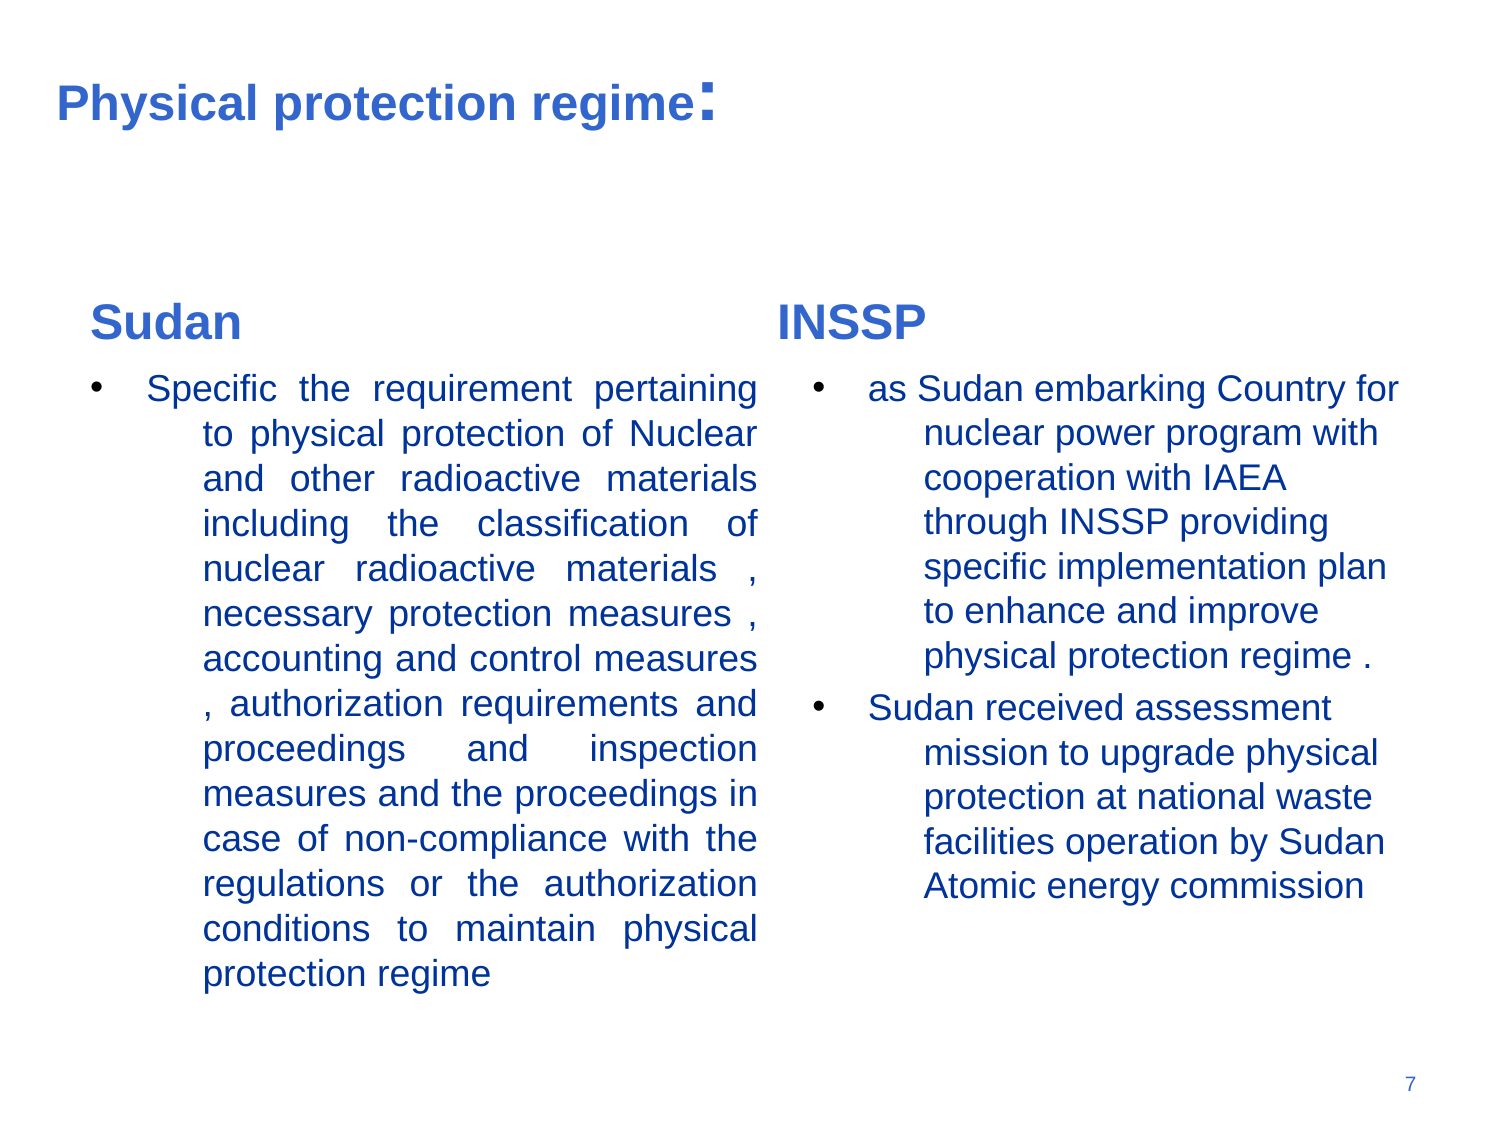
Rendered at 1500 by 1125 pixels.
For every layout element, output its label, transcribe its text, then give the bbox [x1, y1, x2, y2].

list Sudan [75, 251, 738, 356]
list Specific the requirement pertaining to physical protection of Nuclear and other radioactive materials including the classification of nuclear radioactive materials , necessary protection measures , accounting and control measures , authorization requirements and proceedings and inspection measures and the proceedings in case of non-compliance with the regulations or the authorization conditions to maintain physical protection regime [75, 356, 774, 1064]
slide_number 7 [1389, 1063, 1474, 1112]
list as Sudan embarking Country for nuclear power program with cooperation with IAEA through INSSP providing specific implementation plan to enhance and improve physical protection regime . Sudan received assessment mission to upgrade physical protection at national waste facilities operation by Sudan Atomic energy commission [797, 356, 1426, 965]
title Physical protection regime: [41, 19, 1046, 161]
list INSSP [761, 251, 1426, 357]
